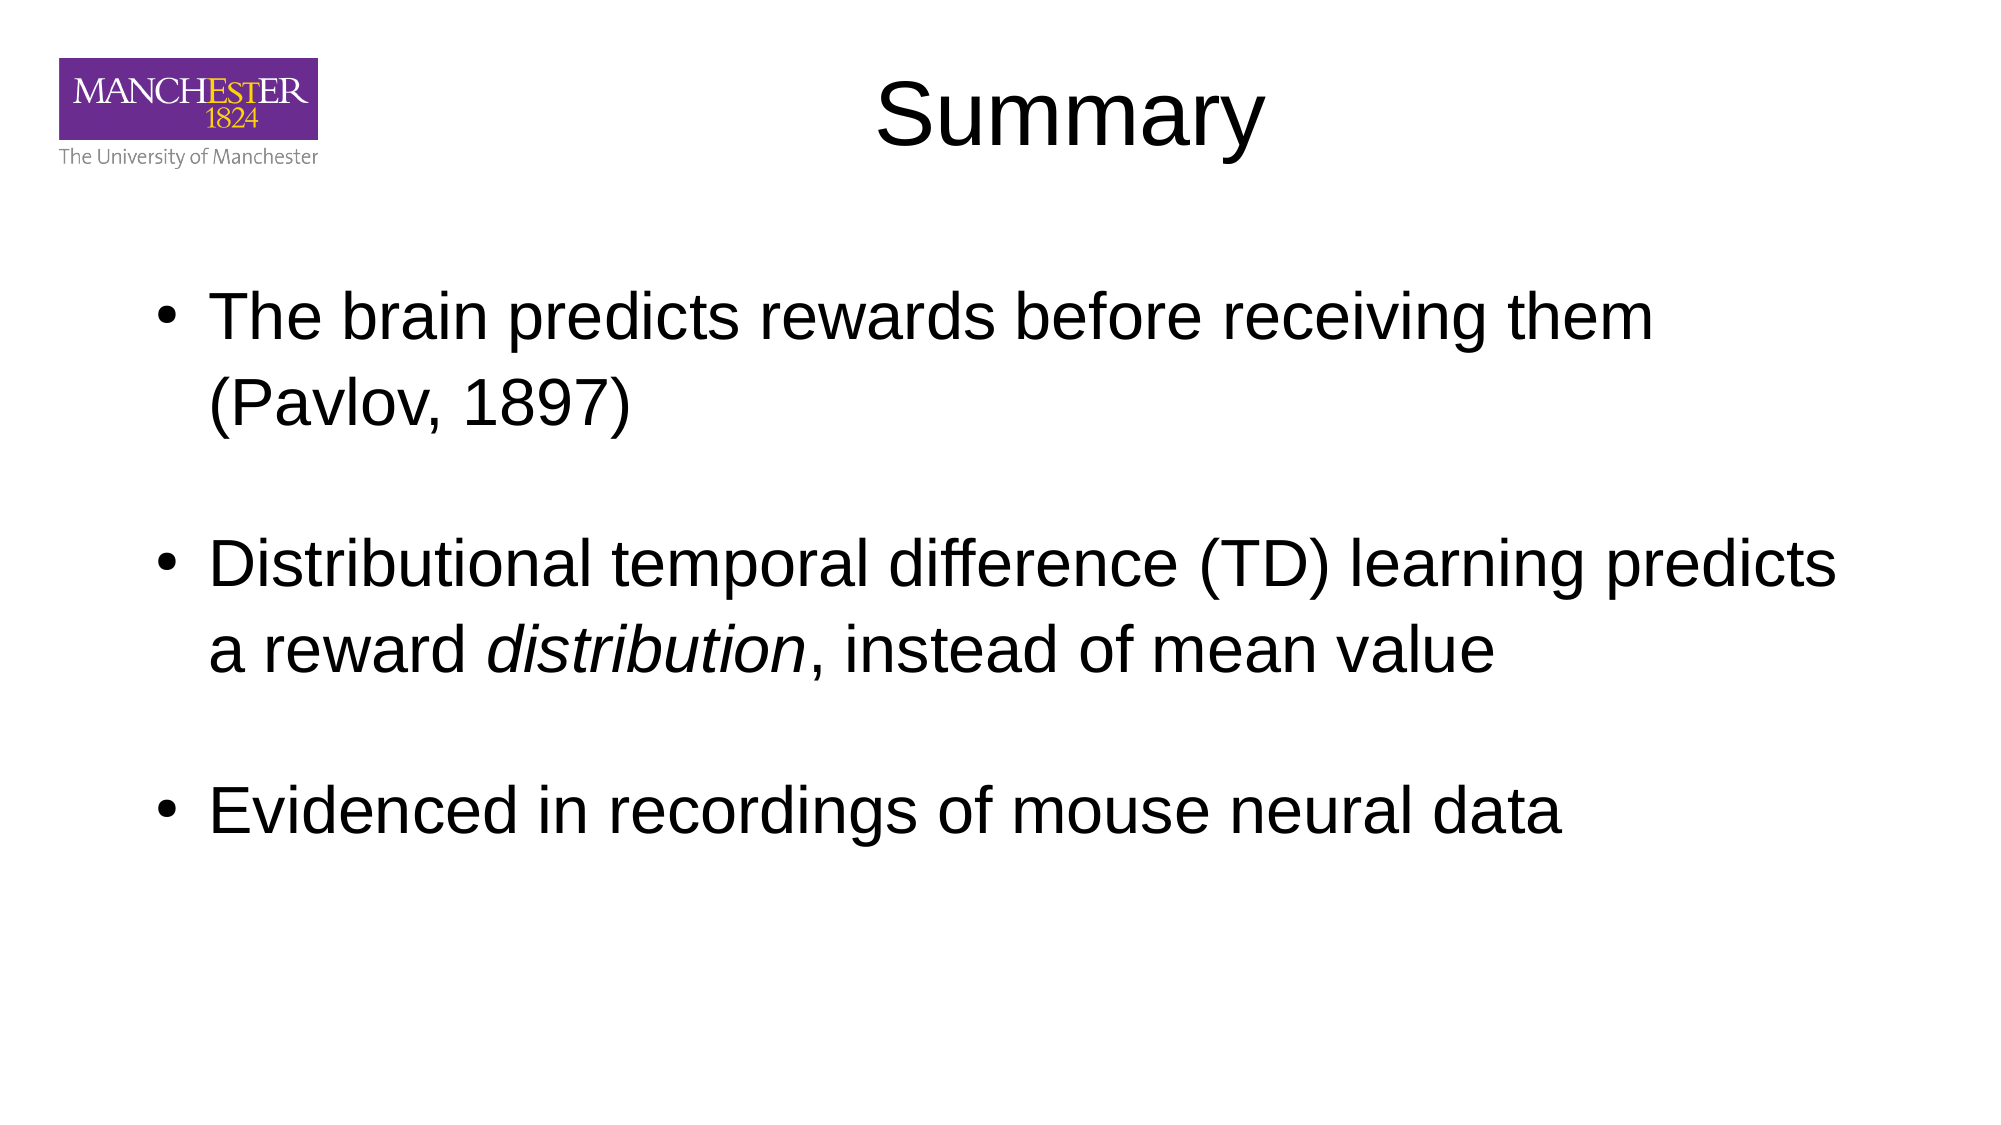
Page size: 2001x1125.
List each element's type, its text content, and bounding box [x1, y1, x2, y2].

list The brain predicts rewards before receiving them (Pavlov, 1897) Distributional temporal difference (TD) learning predicts a reward distribution, instead of mean value Evidenced in recordings of mouse neural data [137, 267, 1863, 1055]
title Summary [338, 44, 1804, 183]
picture [59, 58, 318, 169]
